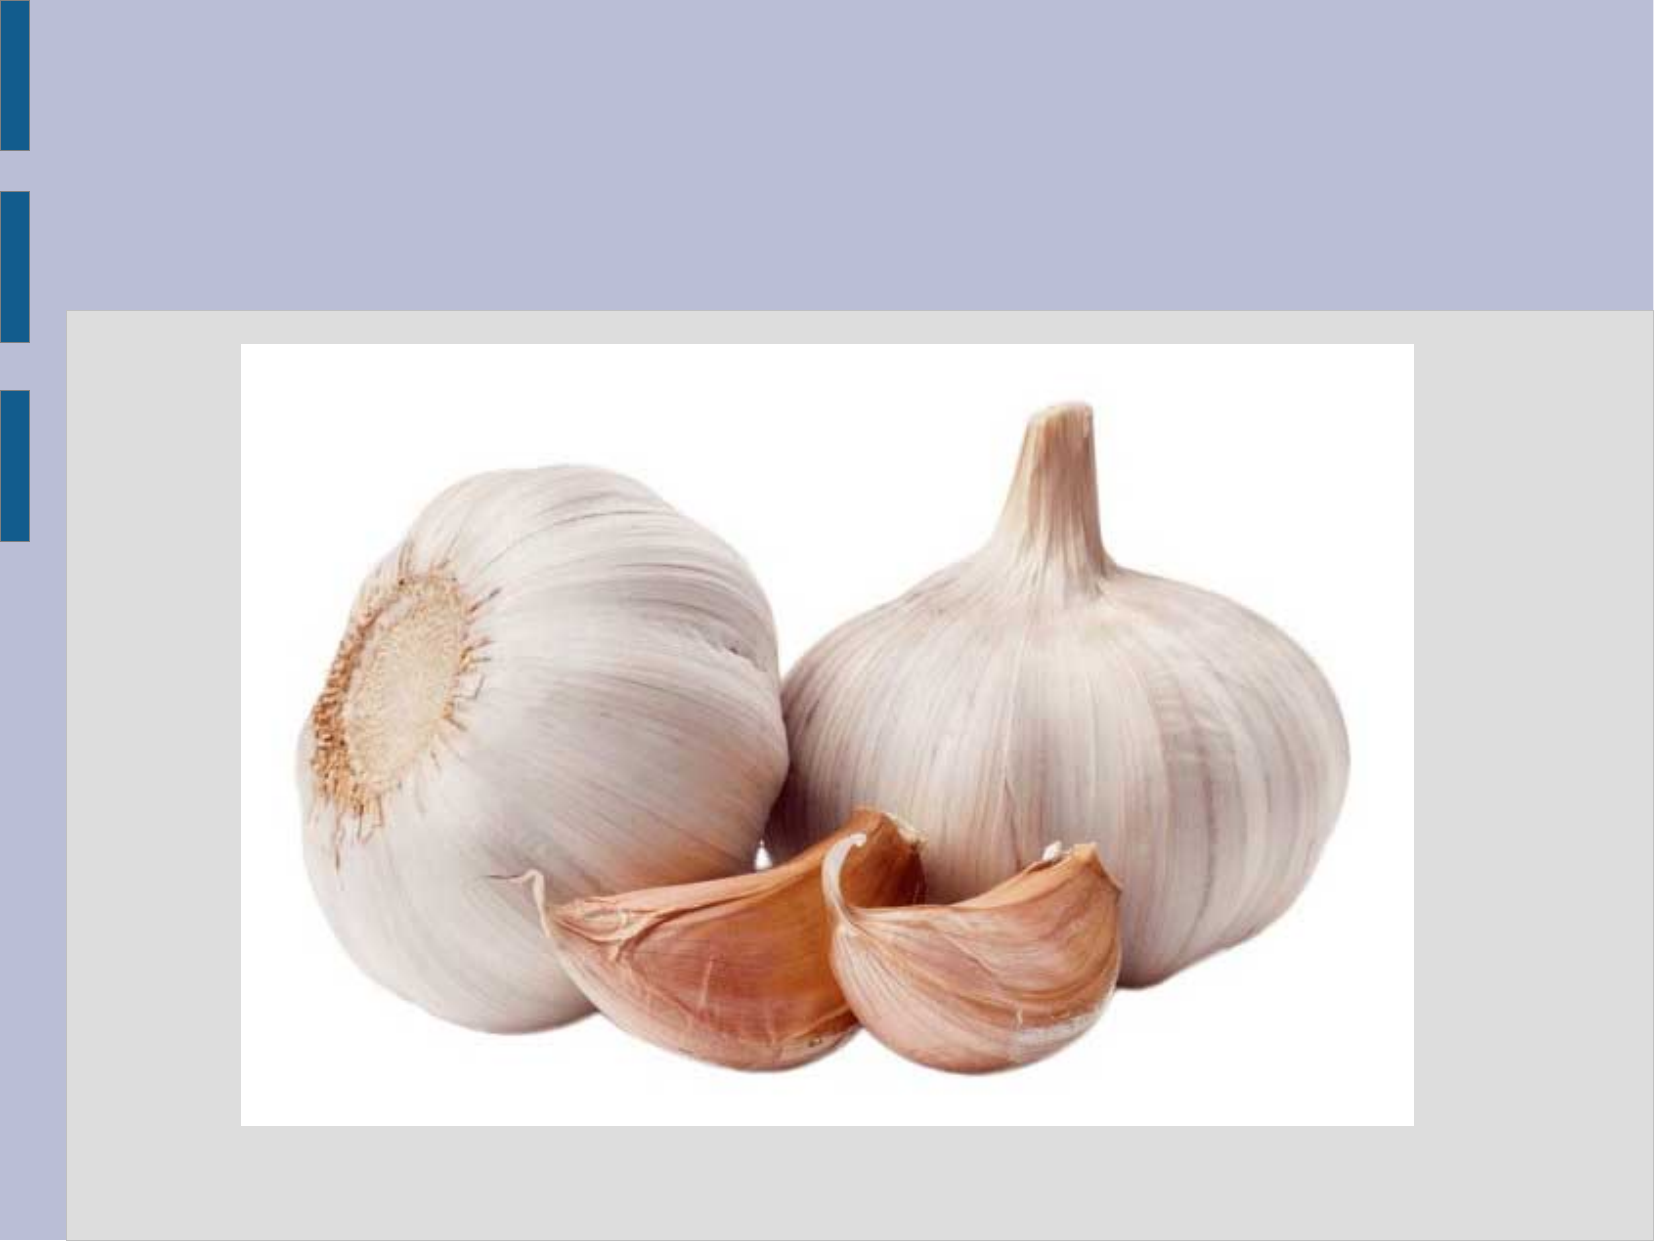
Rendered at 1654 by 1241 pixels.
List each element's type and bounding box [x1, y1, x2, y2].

picture [241, 344, 1414, 1126]
